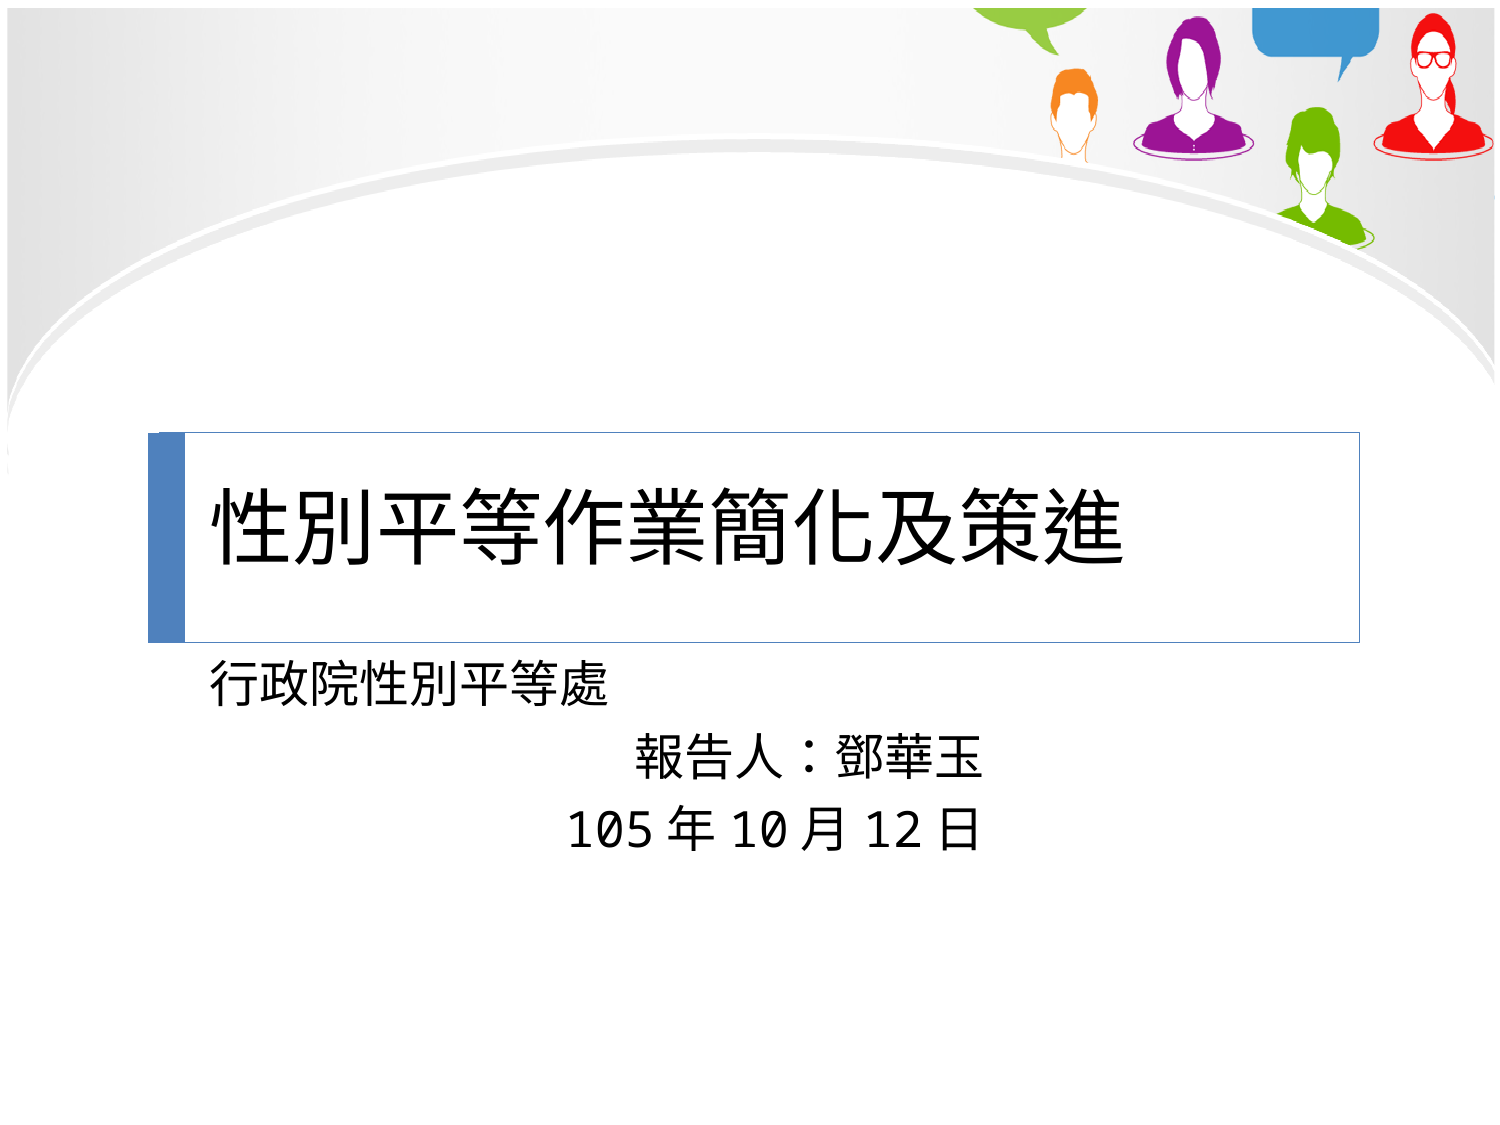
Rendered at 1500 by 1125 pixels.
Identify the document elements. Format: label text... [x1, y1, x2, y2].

title 性別平等作業簡化及策進 [194, 468, 1353, 631]
text_box 行政院性別平等處 報告人：鄧華玉 105年10月12日 [194, 645, 1308, 894]
